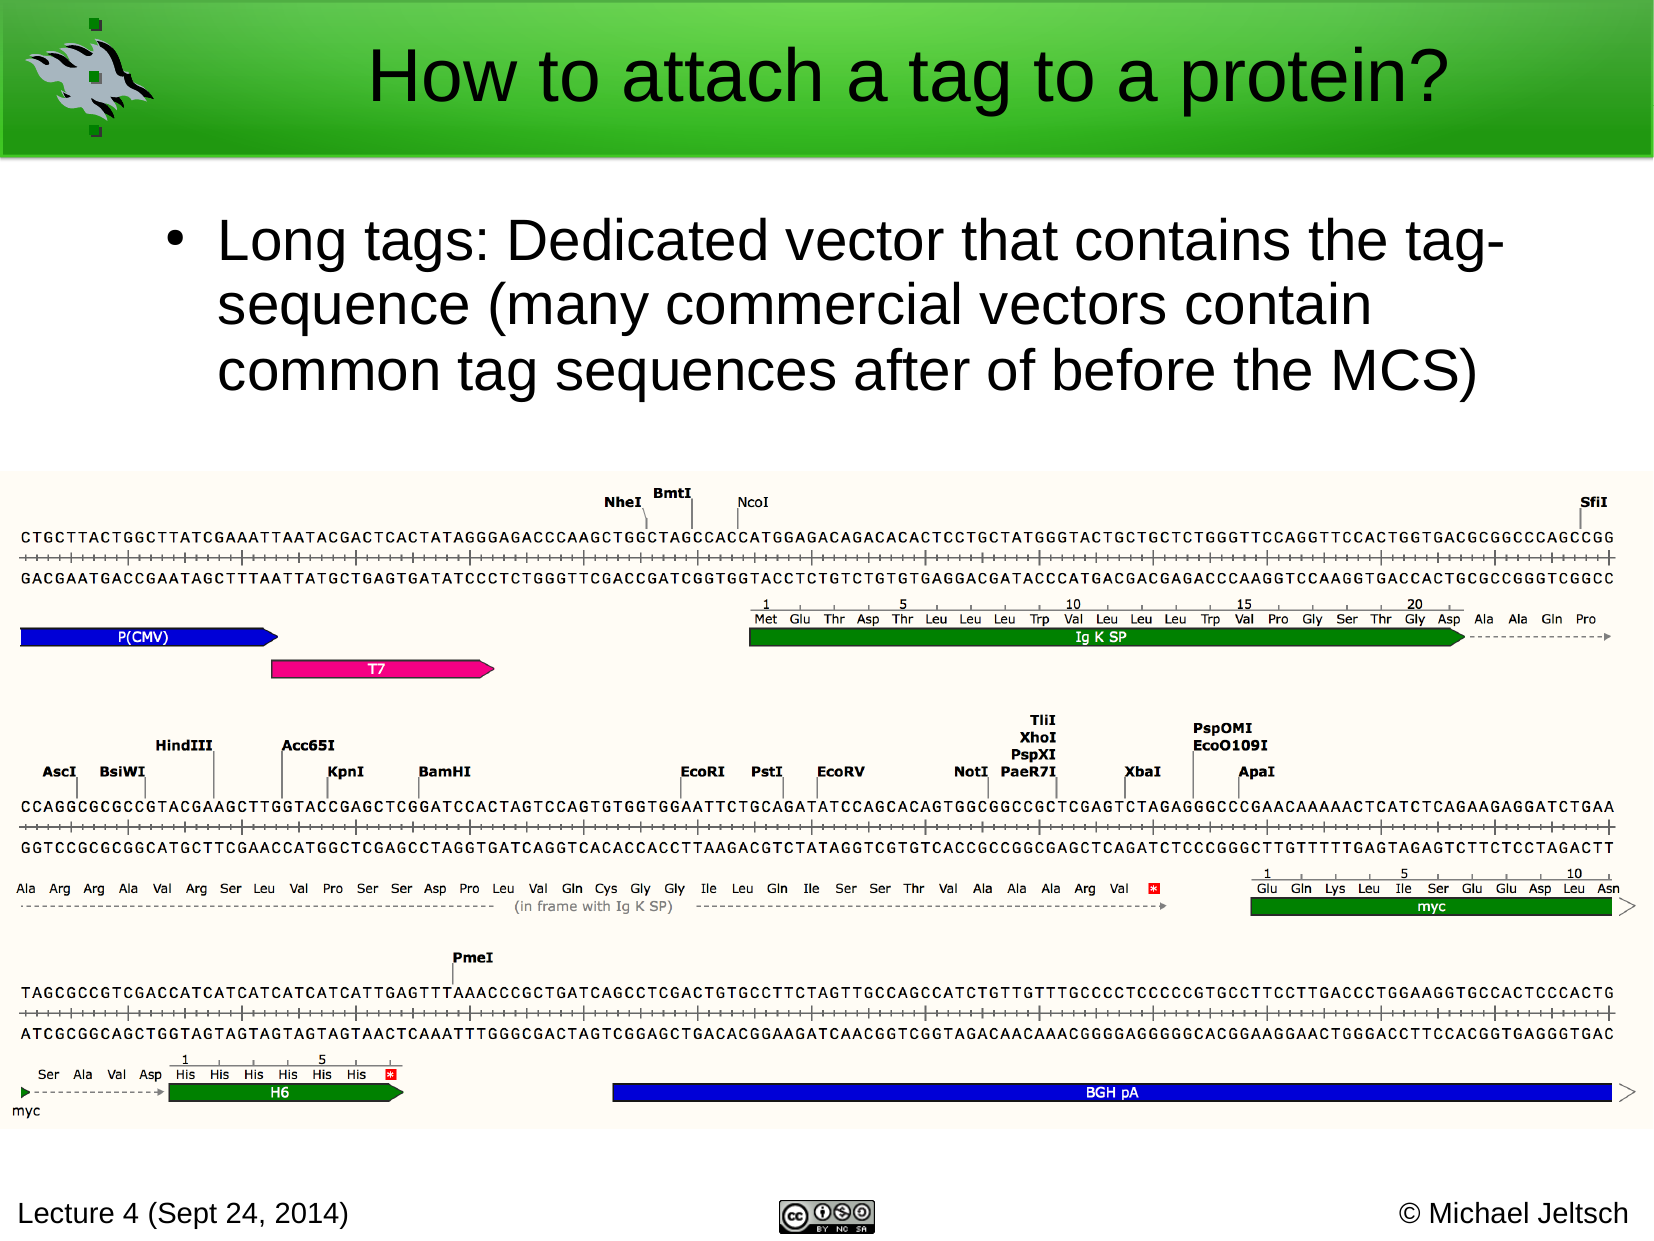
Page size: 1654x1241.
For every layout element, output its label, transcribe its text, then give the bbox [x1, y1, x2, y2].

picture [0, 471, 1654, 1129]
list Long tags: Dedicated vector that contains the tag-sequence (many commercial vectors contain common tag sequences after of before the MCS) [147, 207, 1534, 471]
picture [779, 1200, 875, 1234]
title How to attach a tag to a protein? [289, 30, 1531, 121]
